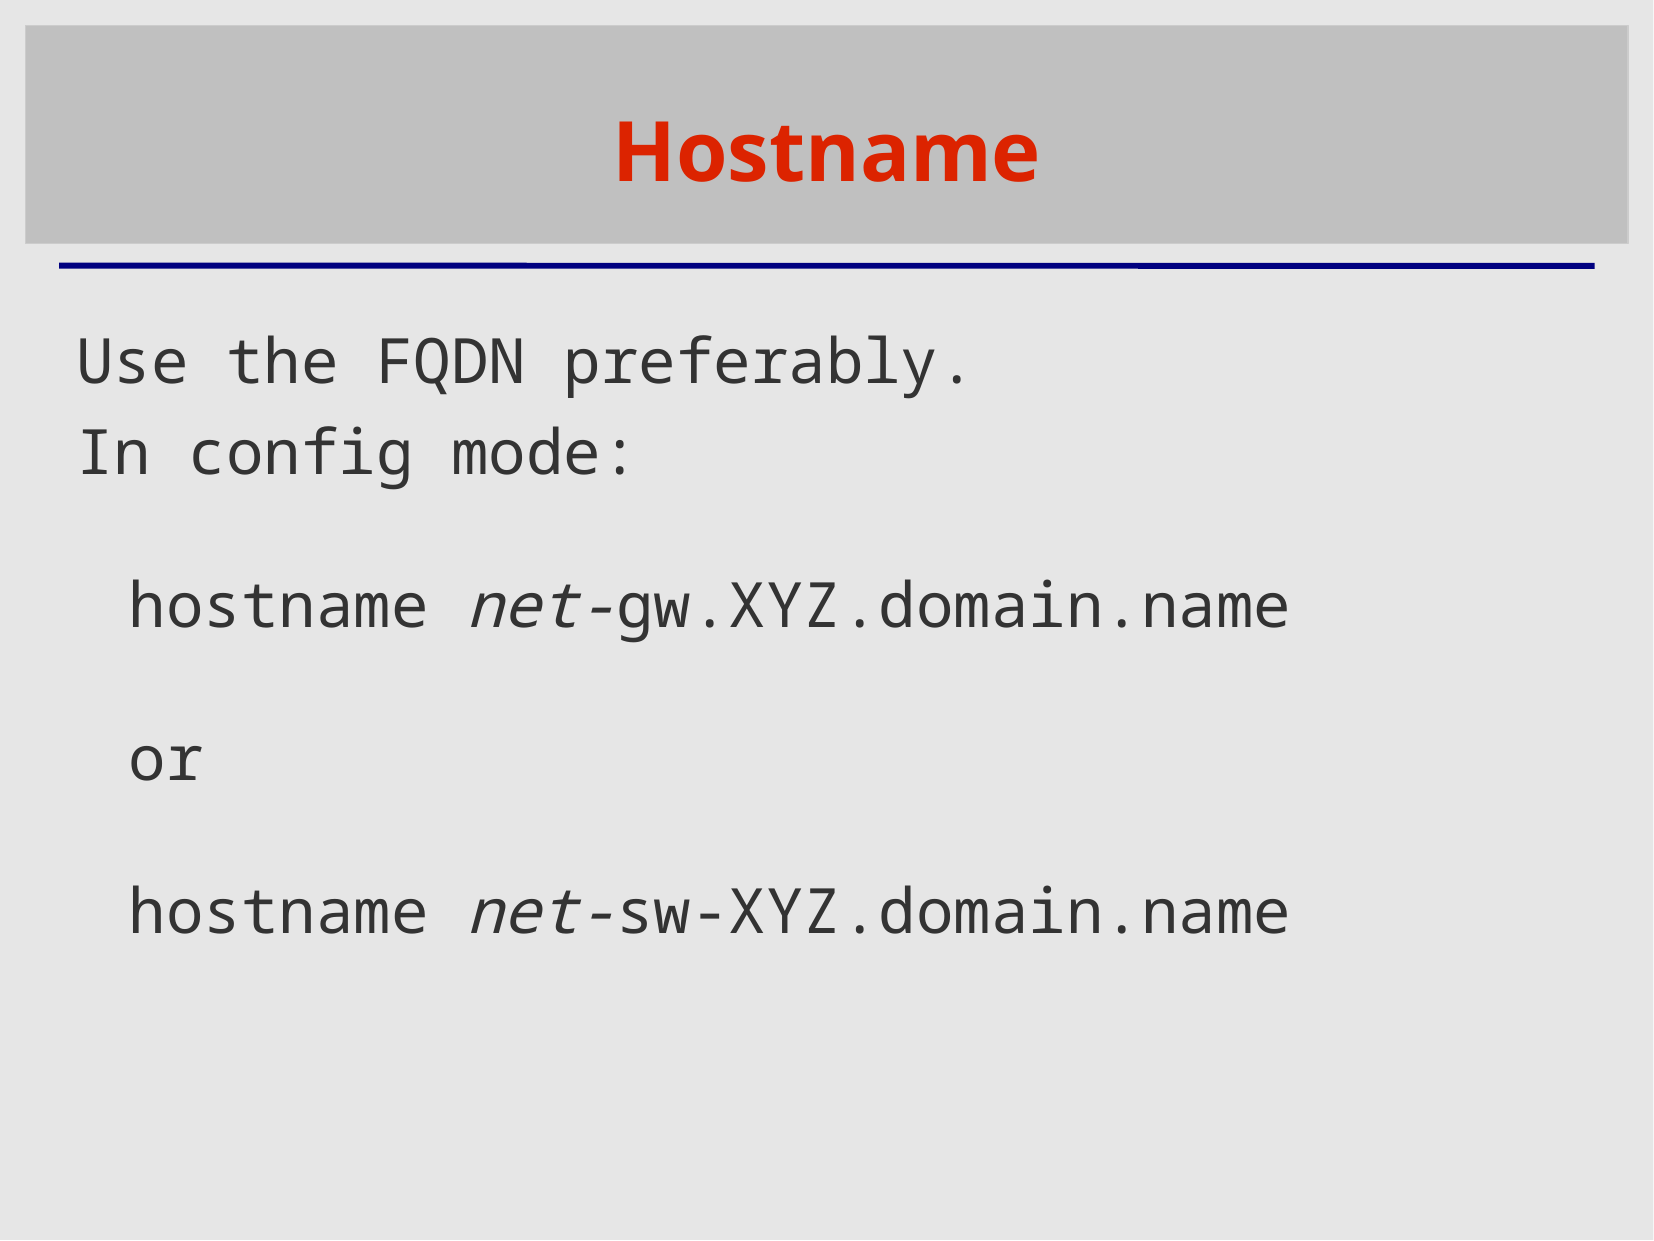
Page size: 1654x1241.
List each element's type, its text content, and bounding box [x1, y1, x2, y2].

list Use the FQDN preferably. In config mode: hostname net-gw.XYZ.domain.name or hostname net-sw-XYZ.domain.name [59, 322, 1594, 1117]
title Hostname [121, 53, 1533, 245]
